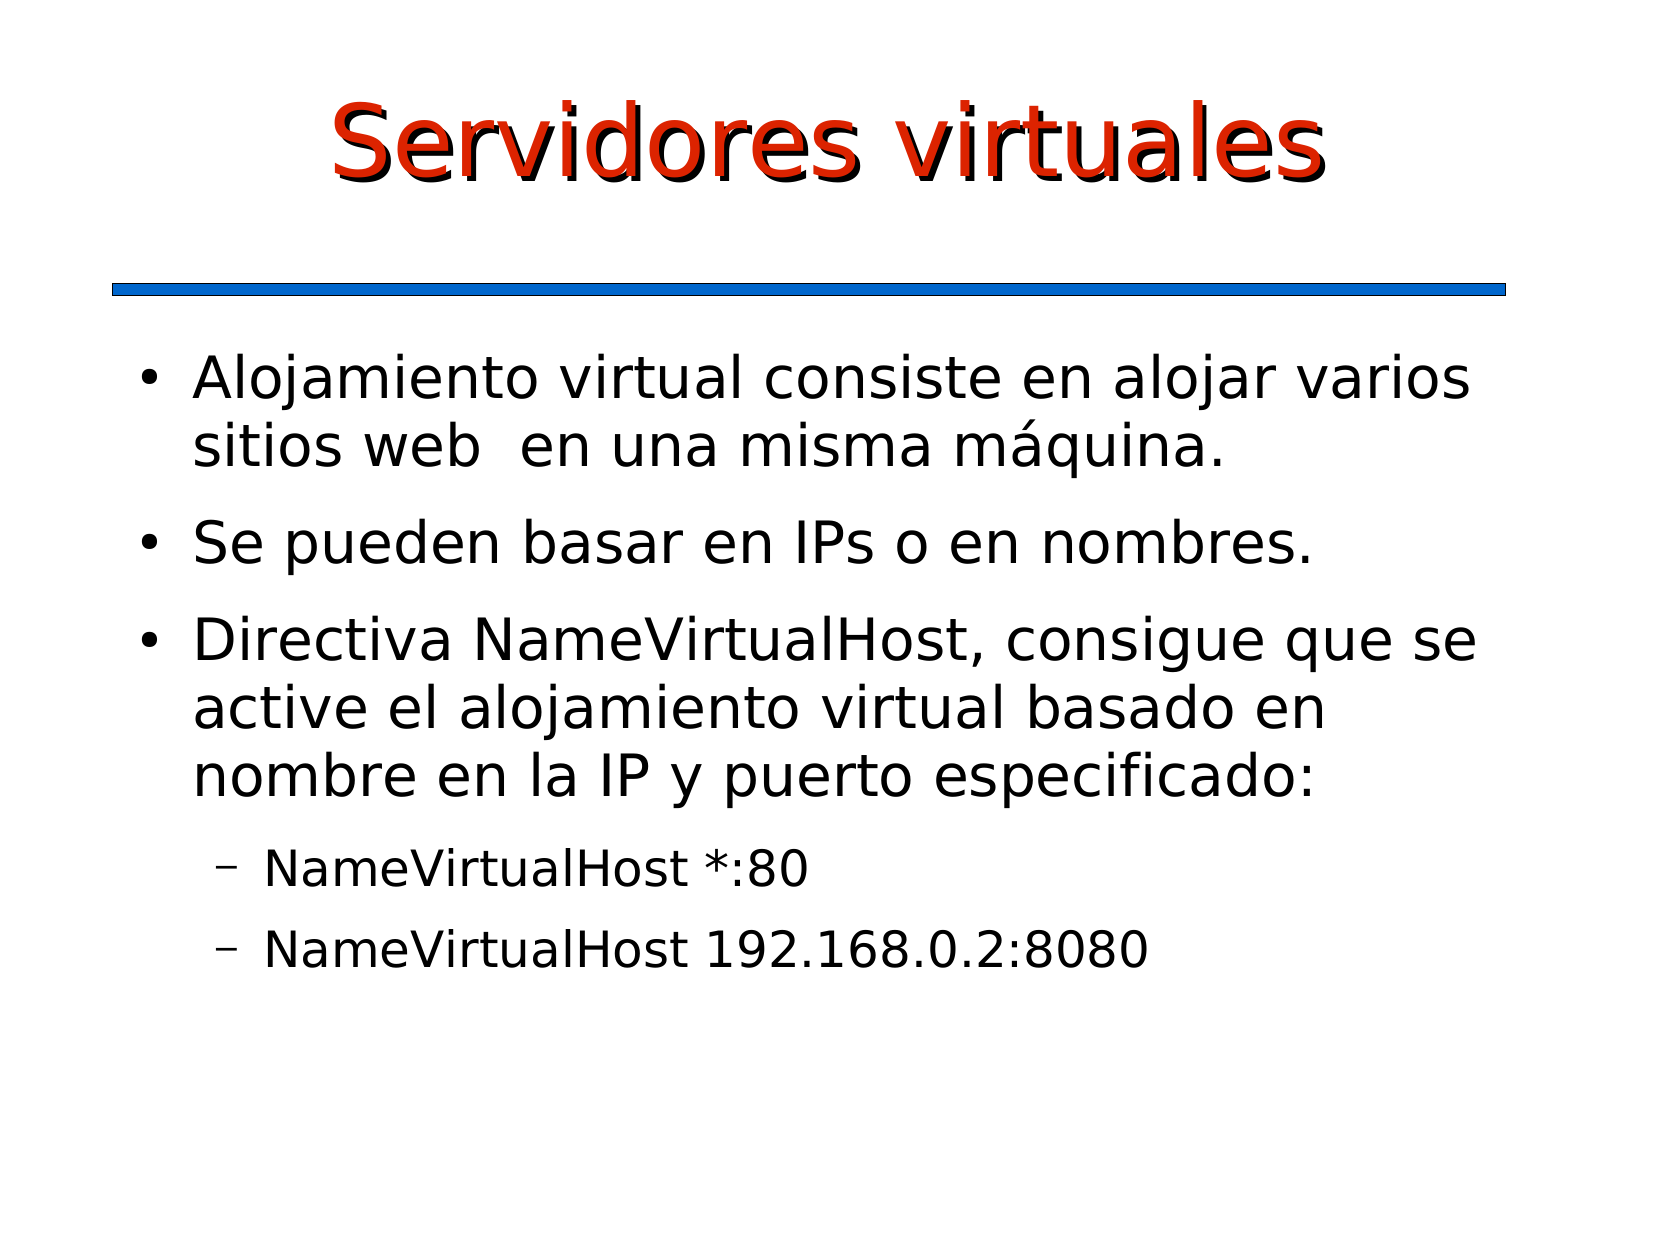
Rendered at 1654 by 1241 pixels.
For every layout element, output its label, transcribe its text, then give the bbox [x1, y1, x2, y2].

list Alojamiento virtual consiste en alojar varios sitios web en una misma máquina. Se pueden basar en IPs o en nombres. Directiva NameVirtualHost, consigue que se active el alojamiento virtual basado en nombre en la IP y puerto especificado: NameVirtualHost *:80 NameVirtualHost 192.168.0.2:8080 [121, 344, 1534, 1127]
title Servidores virtuales [121, 37, 1534, 246]
